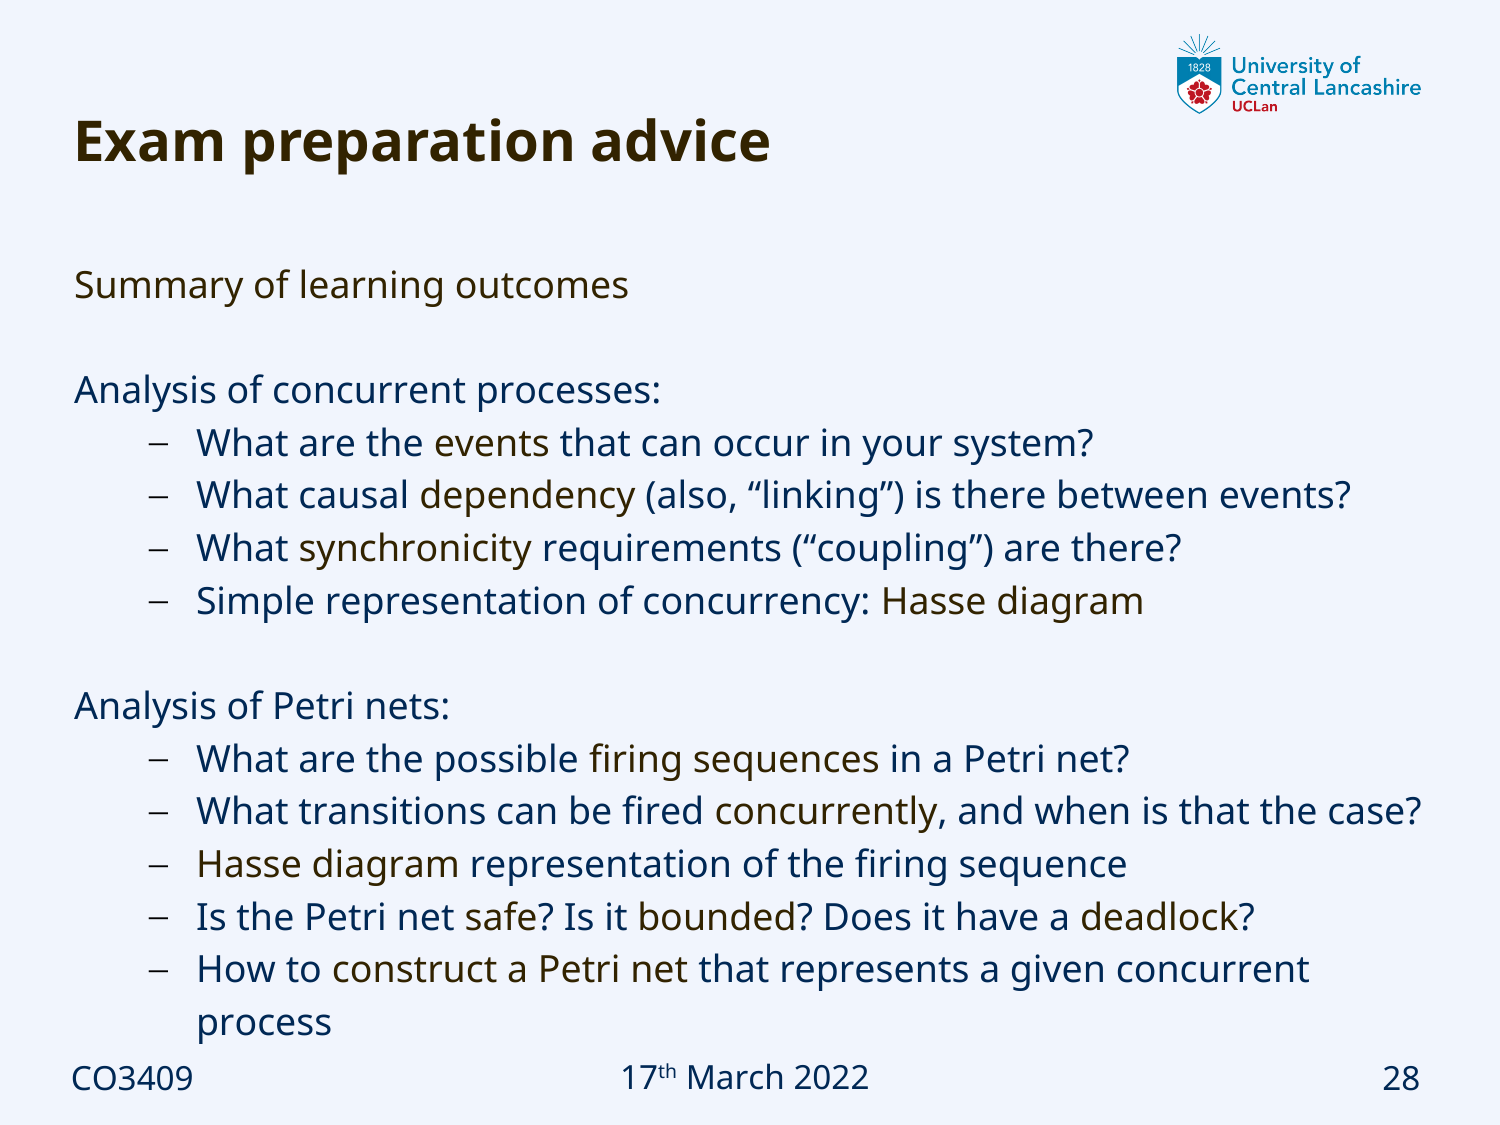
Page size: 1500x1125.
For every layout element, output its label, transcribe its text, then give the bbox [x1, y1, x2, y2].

picture [1177, 34, 1421, 93]
title Exam preparation advice [58, 93, 1475, 186]
text_box Summary of learning outcomes Analysis of concurrent processes: What are the events that can occur in your system? What causal dependency (also, “linking”) is there between events? What synchronicity requirements (“coupling”) are there? Simple representation of concurrency: Hasse diagram Analysis of Petri nets: What are the possible firing sequences in a Petri net? What transitions can be fired concurrently, and when is that the case? Hasse diagram representation of the firing sequence Is the Petri net safe? Is it bounded? Does it have a deadlock? How to construct a Petri net that represents a given concurrent process [59, 246, 1448, 1051]
